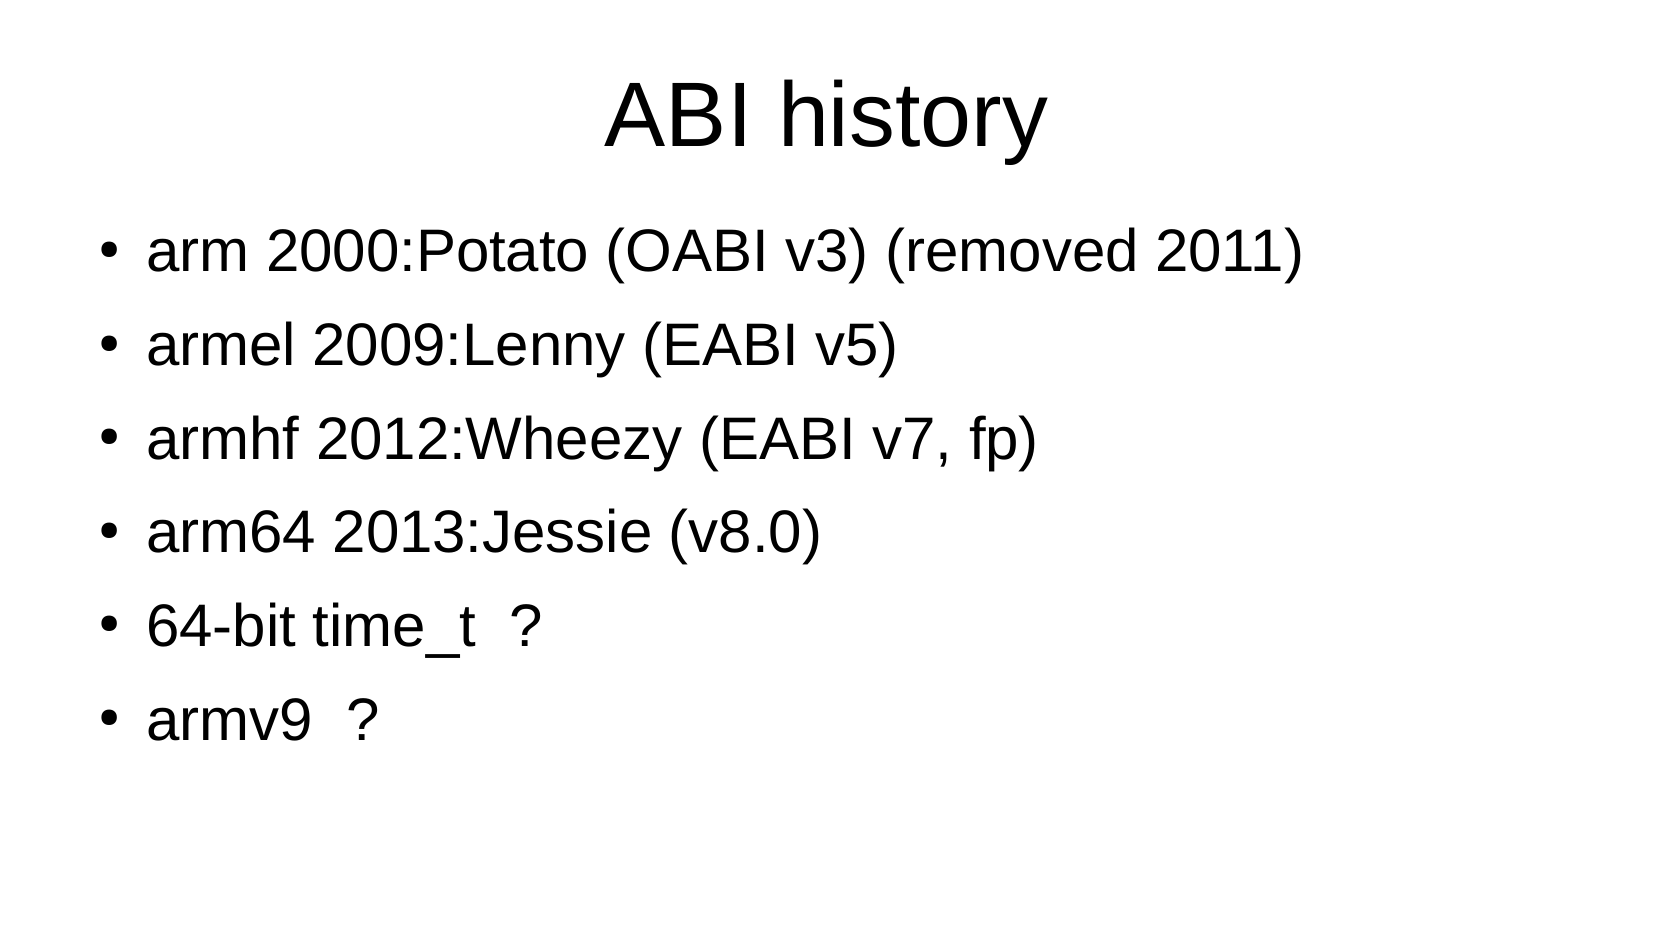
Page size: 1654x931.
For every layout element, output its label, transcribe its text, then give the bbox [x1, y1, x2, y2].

list arm 2000:Potato (OABI v3) (removed 2011) armel 2009:Lenny (EABI v5) armhf 2012:Wheezy (EABI v7, fp) arm64 2013:Jessie (v8.0) 64-bit time_t ? armv9 ? [82, 217, 1571, 758]
title ABI history [82, 37, 1571, 193]
